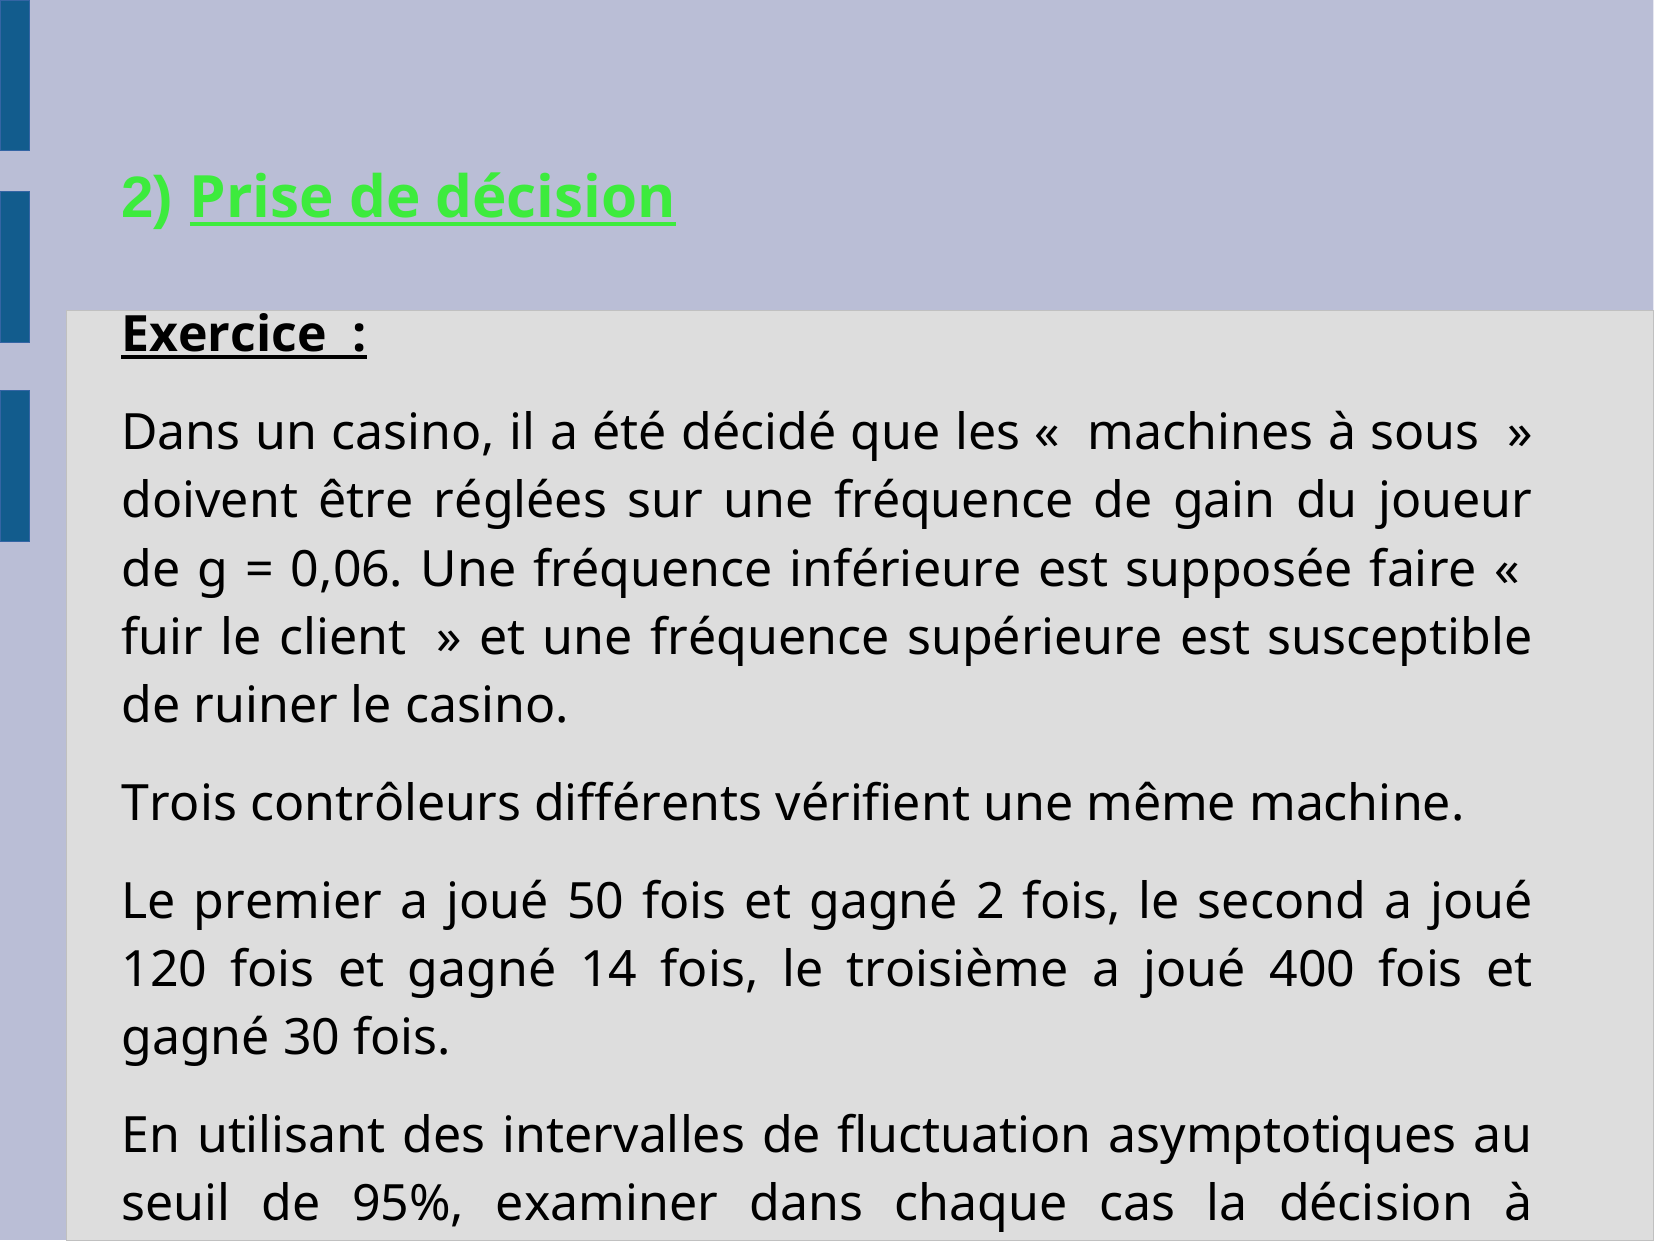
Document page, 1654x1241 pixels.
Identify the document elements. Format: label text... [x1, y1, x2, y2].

title 2) Prise de décision [121, 91, 1534, 298]
list Exercice : Dans un casino, il a été décidé que les « machines à sous » doivent être réglées sur une fréquence de gain du joueur de g = 0,06. Une fréquence inférieure est supposée faire « fuir le client » et une fréquence supérieure est susceptible de ruiner le casino. Trois contrôleurs différents vérifient une même machine. Le premier a joué 50 fois et gagné 2 fois, le second a joué 120 fois et gagné 14 fois, le troisième a joué 400 fois et gagné 30 fois. En utilisant des intervalles de fluctuation asymptotiques au seuil de 95%, examiner dans chaque cas la décision à prendre par le contrôleur, à savoir accepter ou rejeter l'hypothèse g = 0,06. [121, 298, 1534, 1220]
